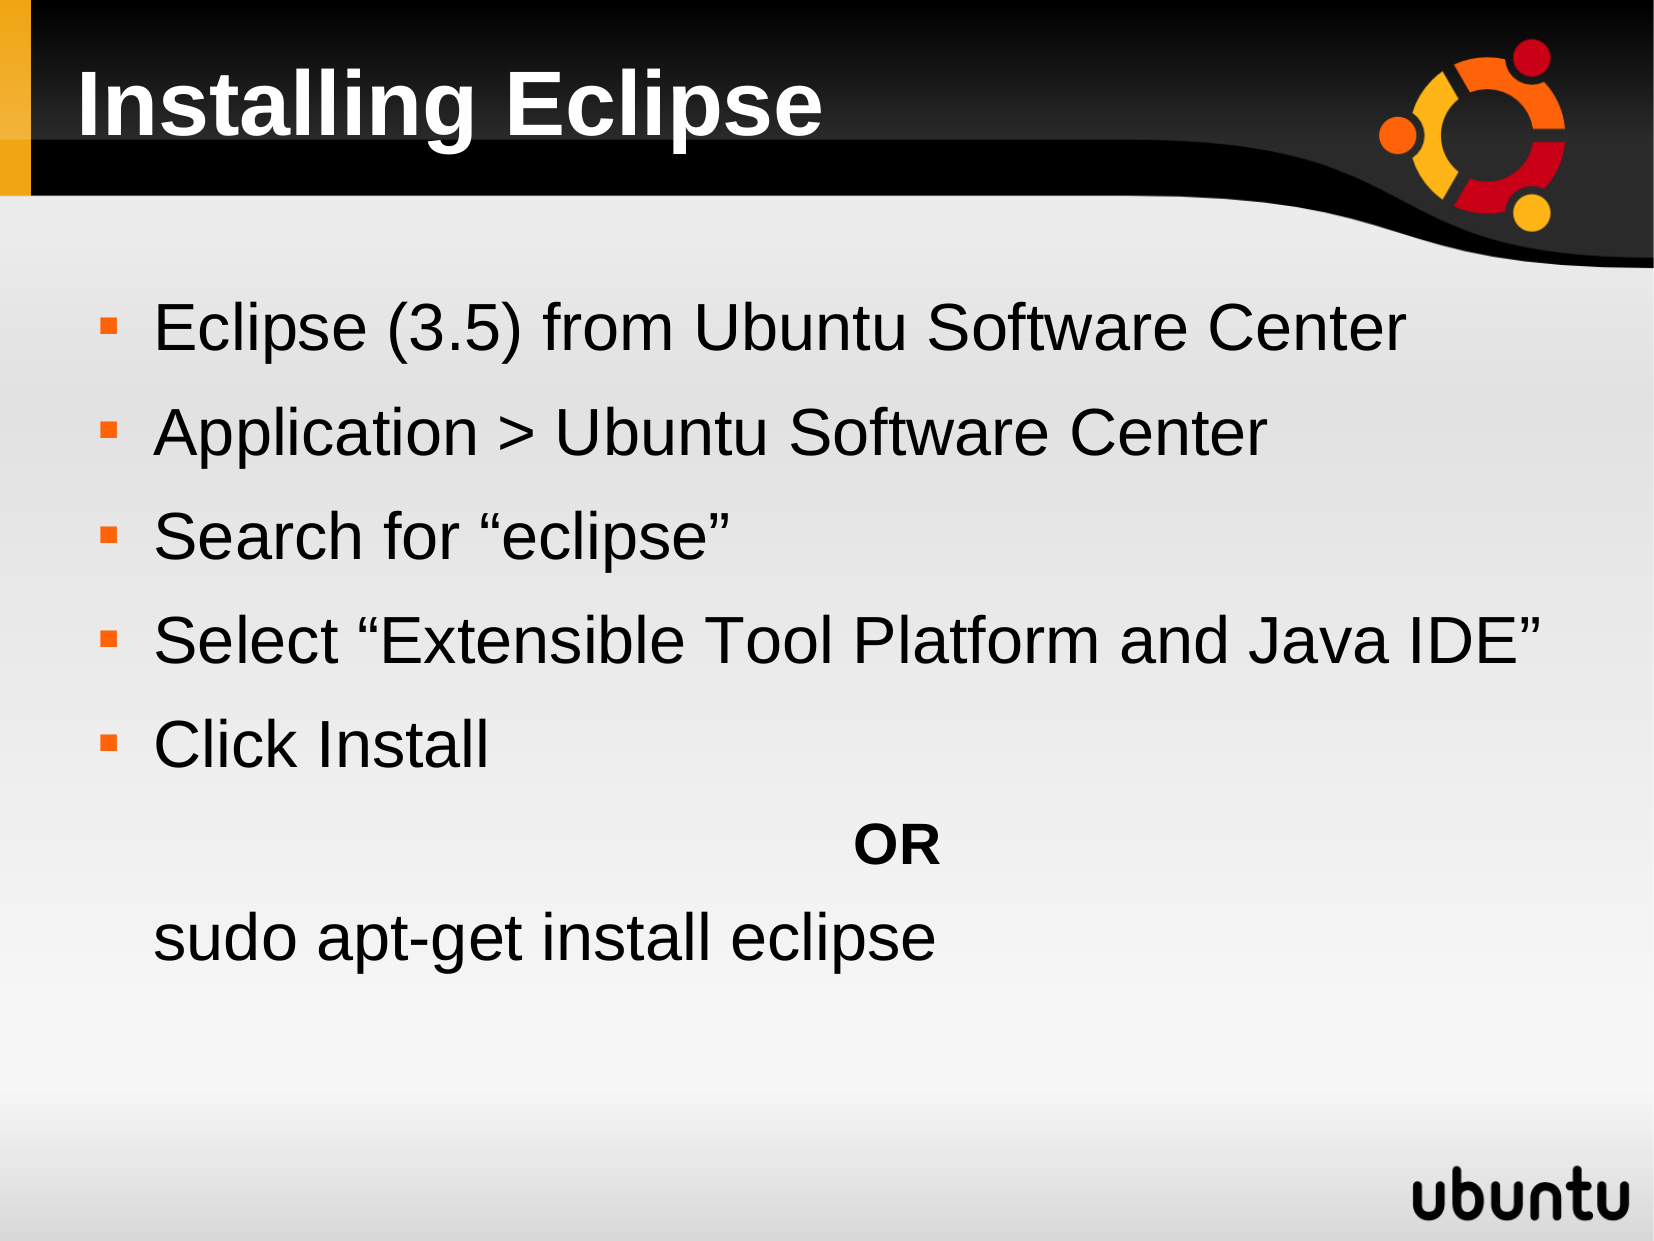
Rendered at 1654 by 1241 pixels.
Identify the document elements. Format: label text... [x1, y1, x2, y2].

title Installing Eclipse [76, 0, 1565, 208]
list Eclipse (3.5) from Ubuntu Software Center Application > Ubuntu Software Center Search for “eclipse” Select “Extensible Tool Platform and Java IDE” Click Install OR sudo apt-get install eclipse [82, 290, 1571, 1094]
picture [0, 0, 1654, 1241]
